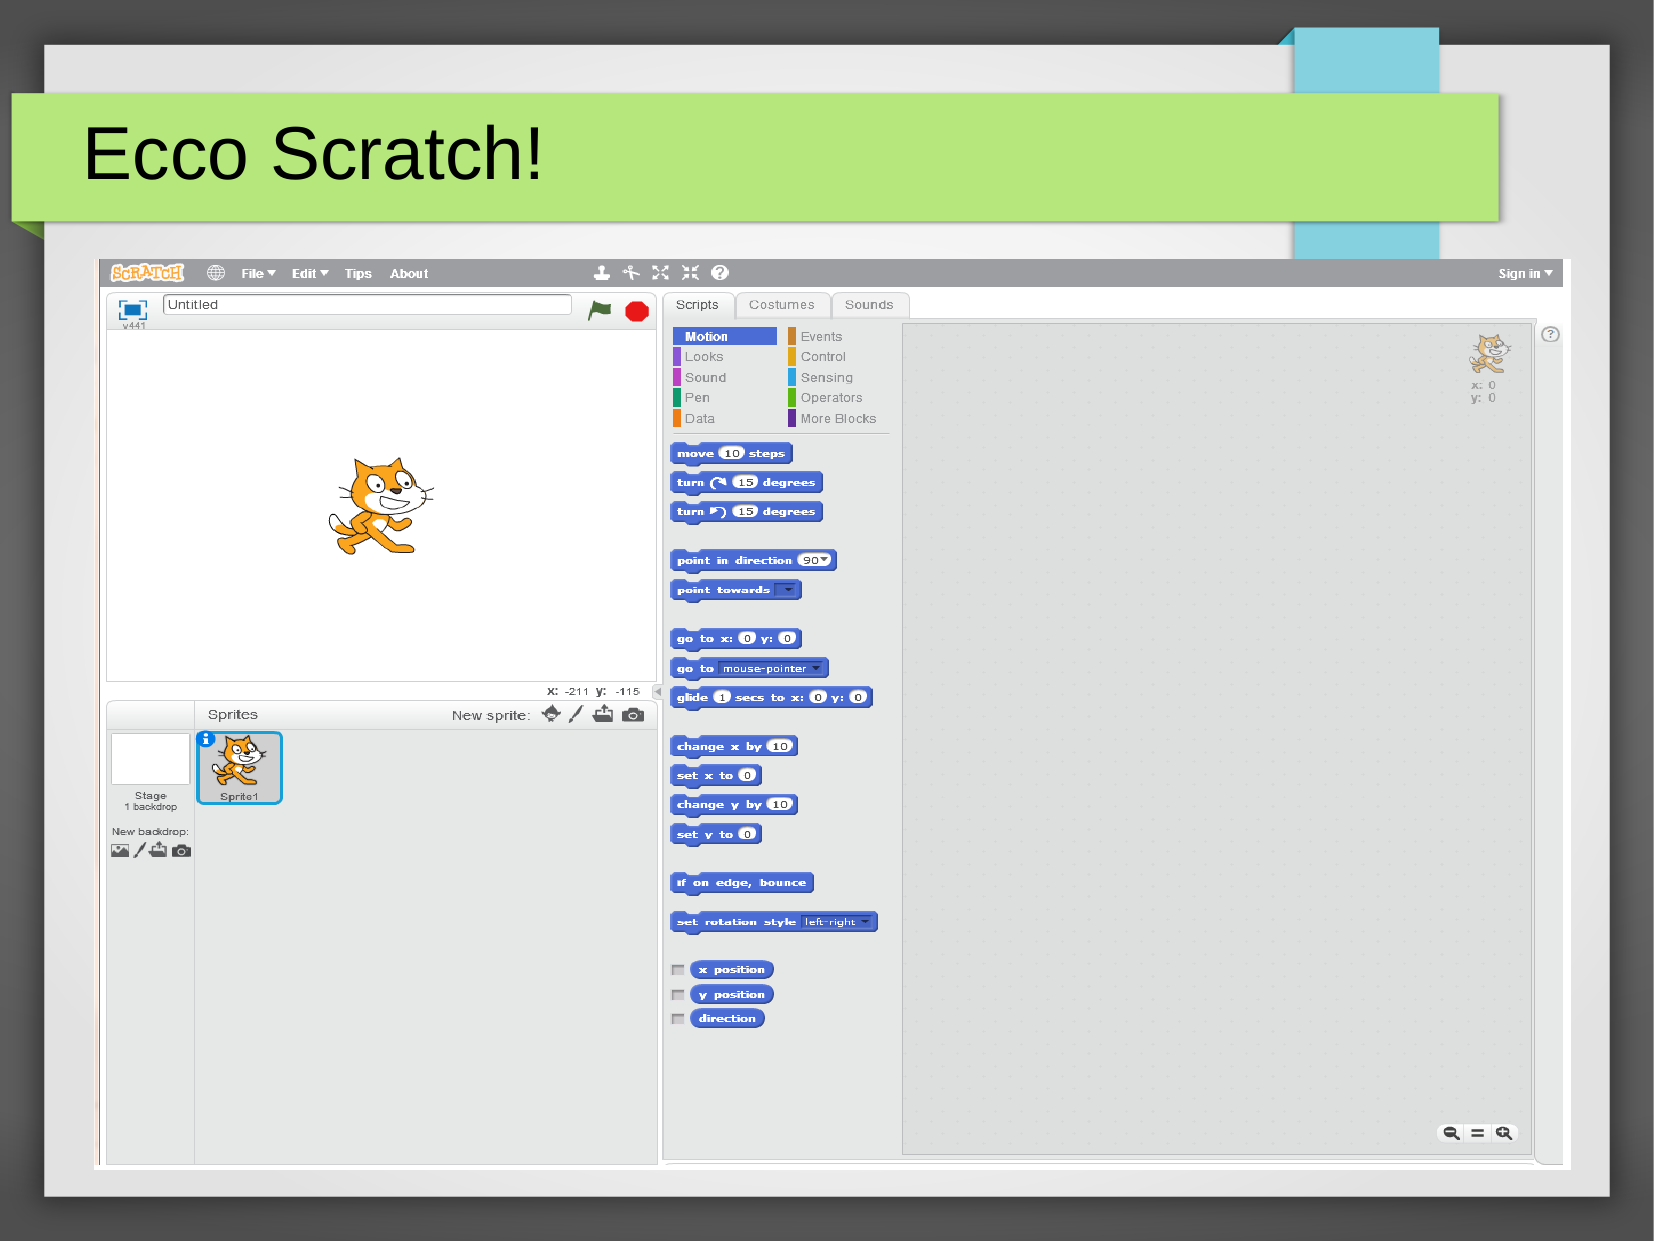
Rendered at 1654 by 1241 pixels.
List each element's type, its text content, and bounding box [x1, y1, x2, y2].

title Ecco Scratch! [82, 94, 1264, 213]
picture [0, 0, 1654, 1241]
